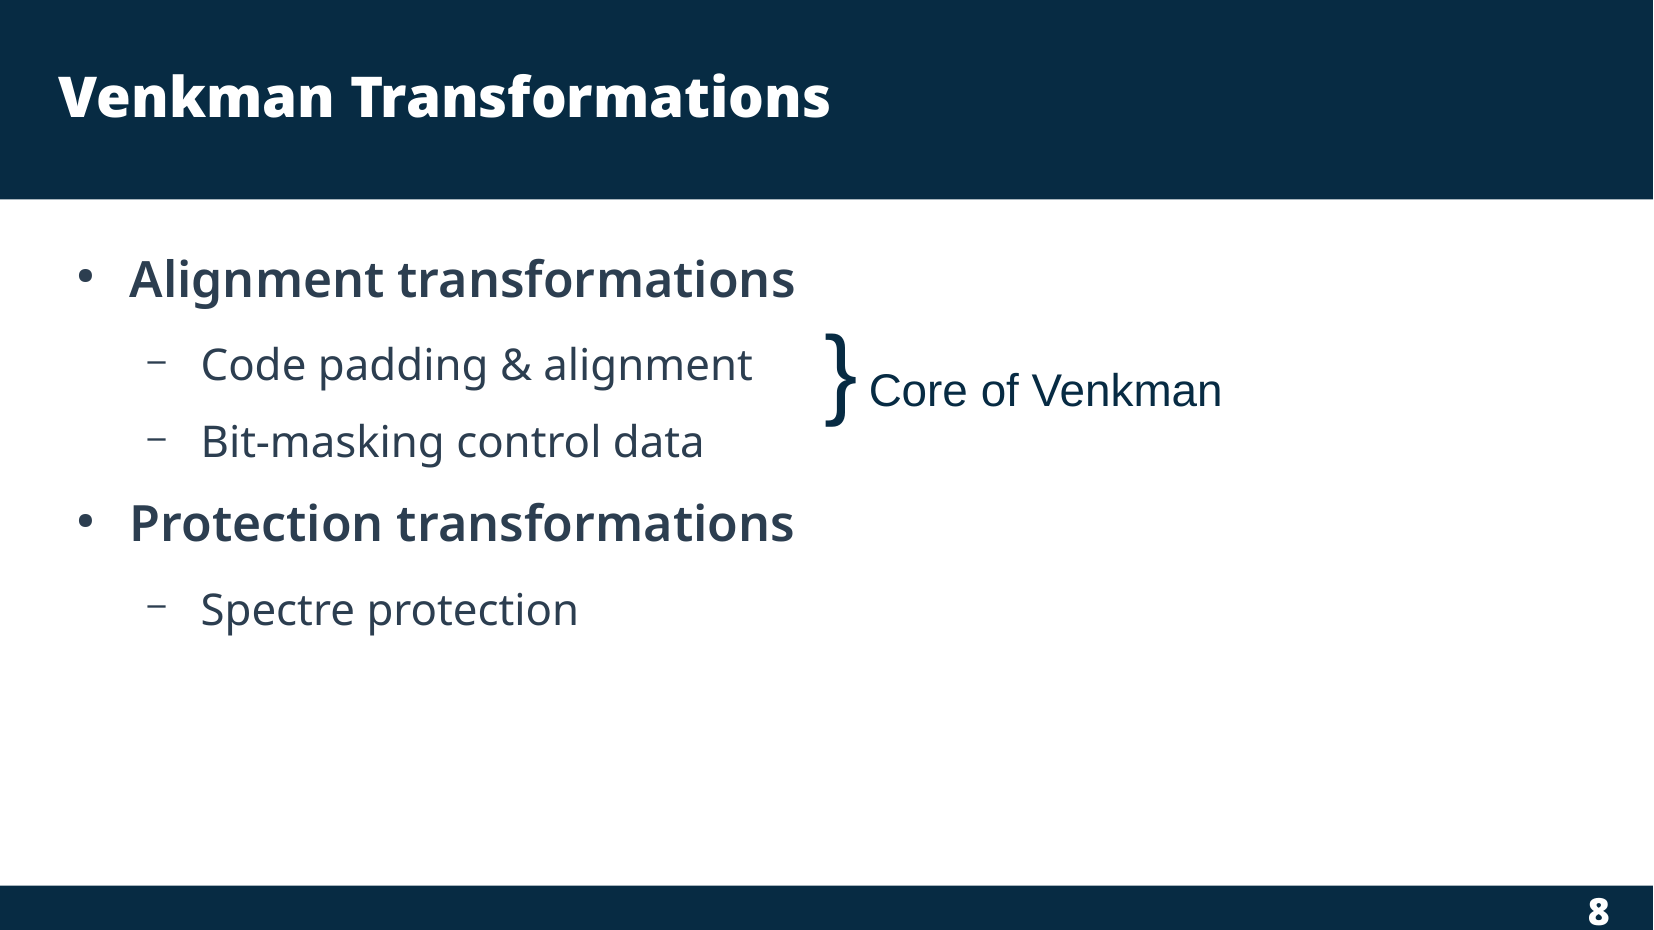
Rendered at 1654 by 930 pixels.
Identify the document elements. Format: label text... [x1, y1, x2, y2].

list Alignment transformations Code padding & alignment Bit-masking control data Protection transformations Spectre protection [58, 243, 1021, 864]
title Venkman Transformations [58, 36, 1594, 155]
text_box } Core of Venkman [810, 308, 1238, 436]
